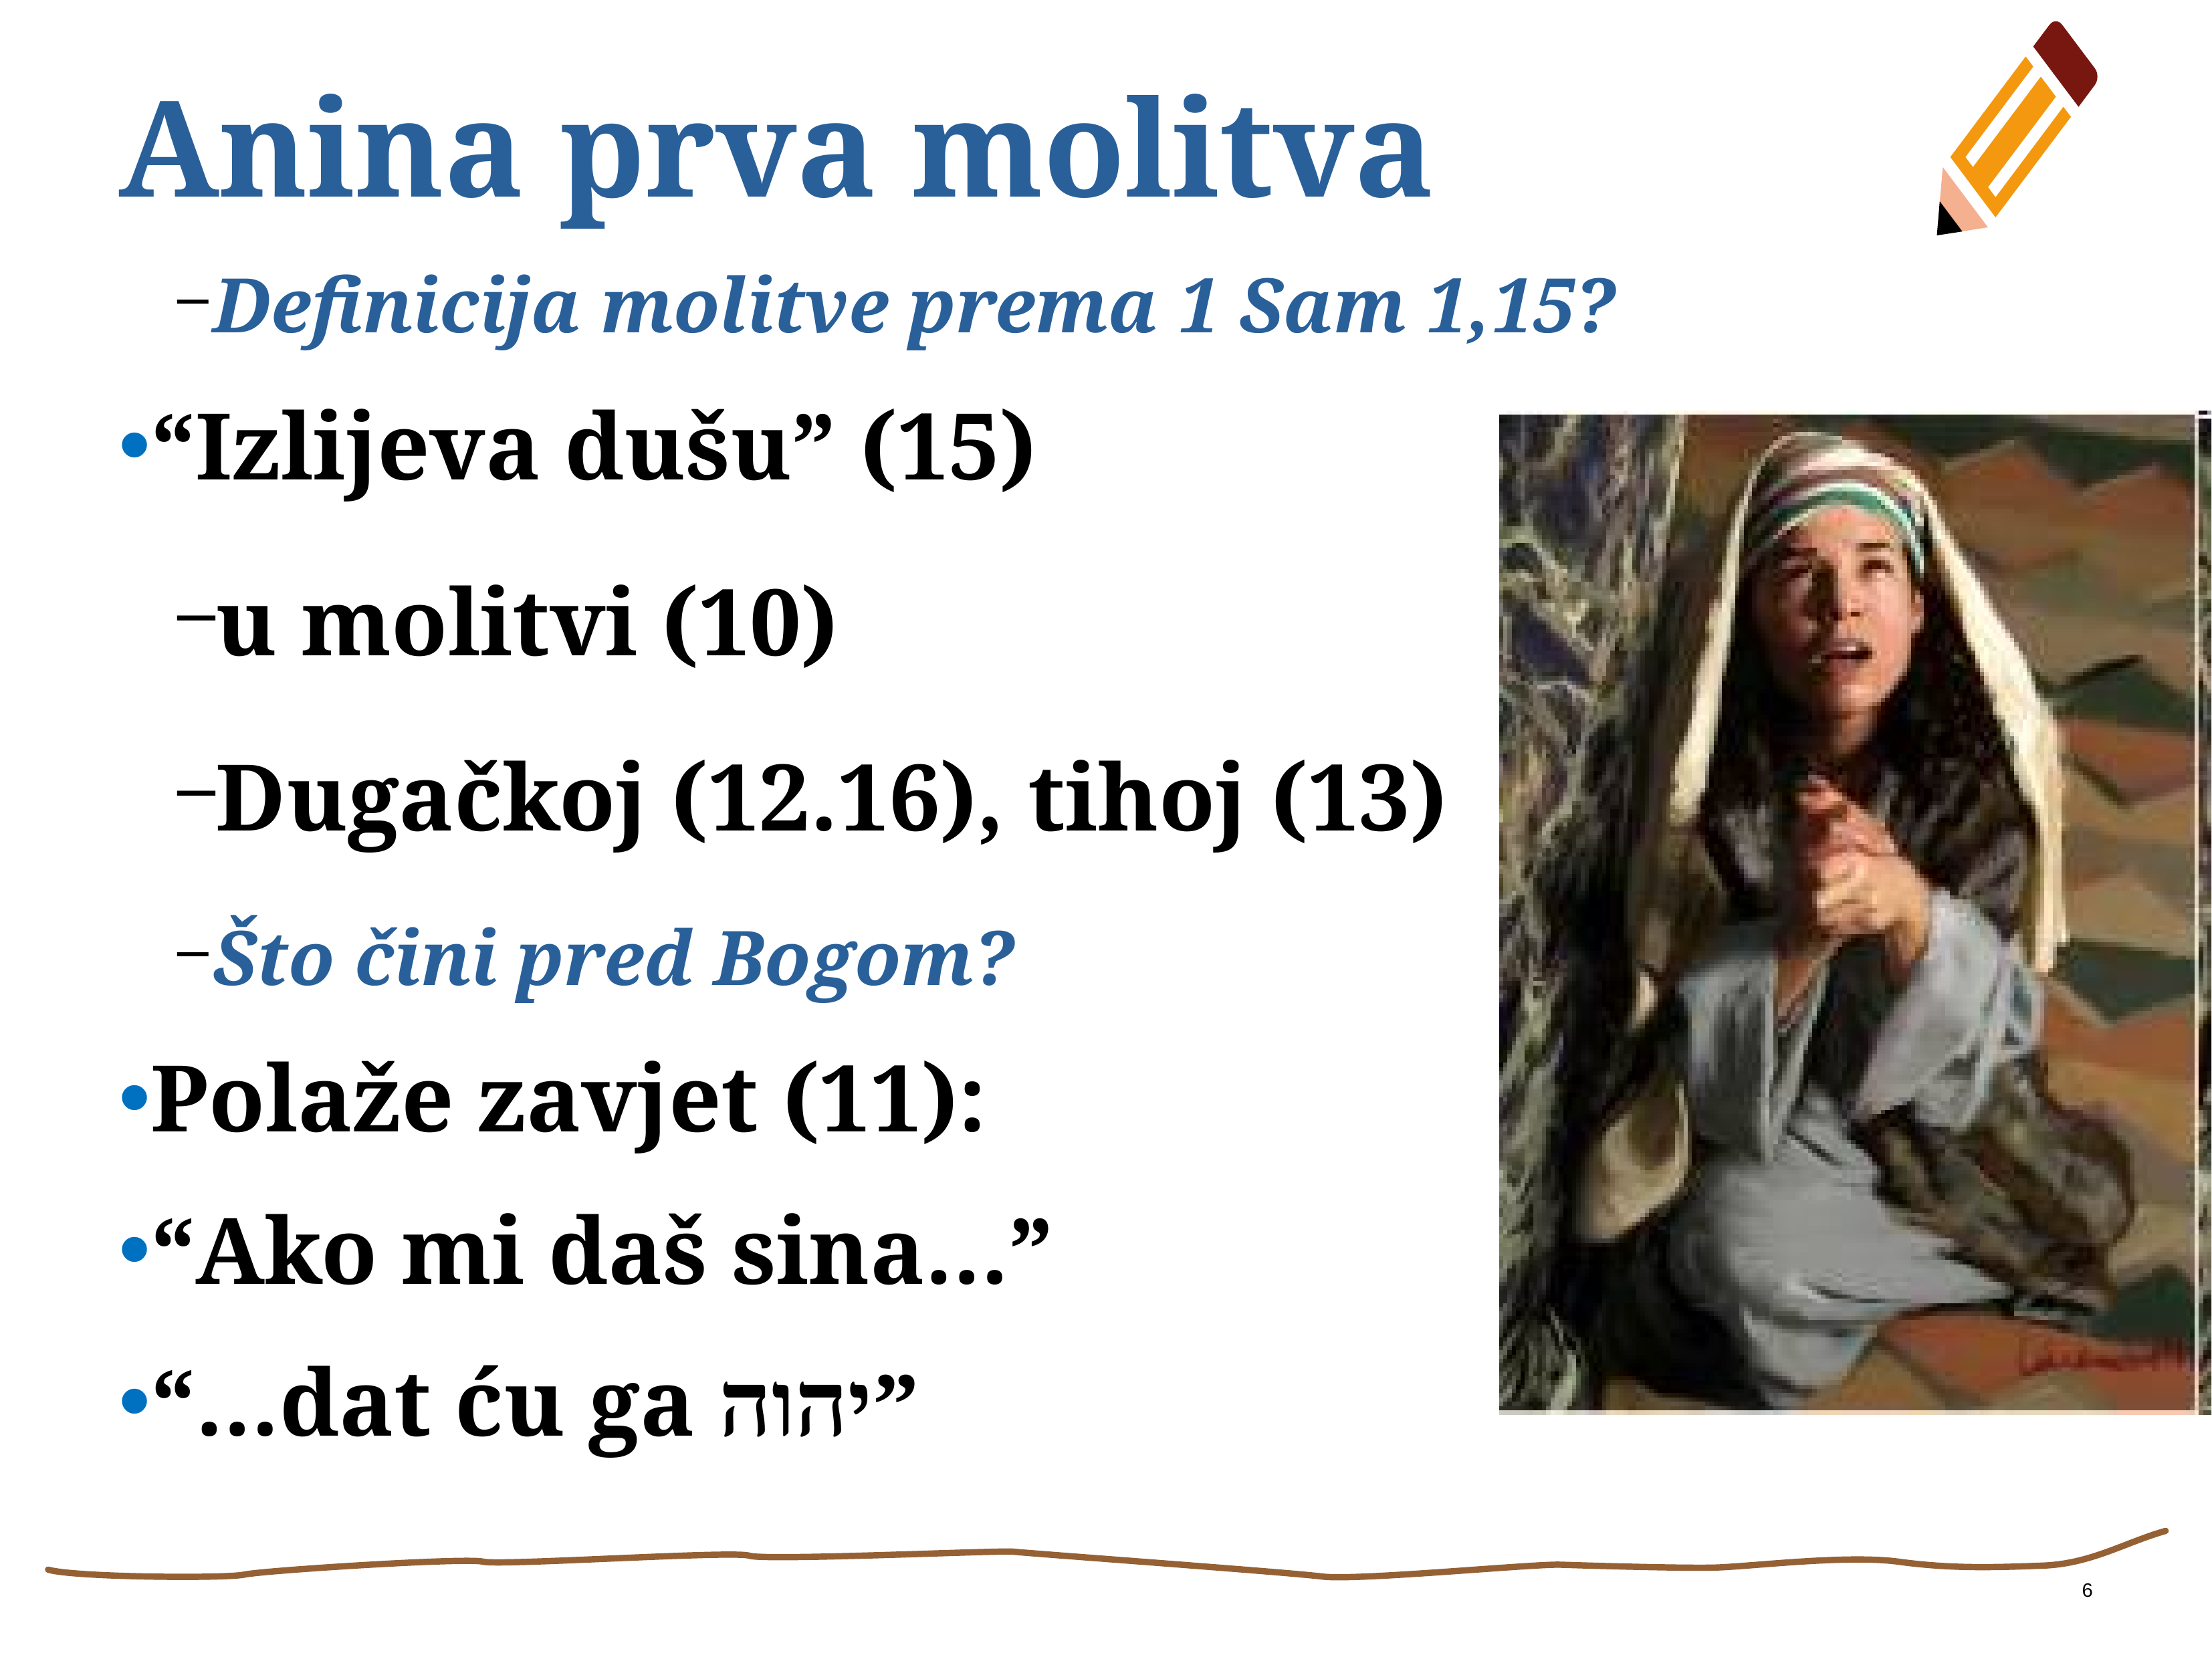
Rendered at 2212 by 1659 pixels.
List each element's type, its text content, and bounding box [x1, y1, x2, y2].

title Anina prva molitva [118, 5, 1995, 284]
list Definicija molitve prema 1 Sam 1,15? “Izlijeva dušu” (15) u molitvi (10) Dugačkoj (12.16), tihoj (13) Što čini pred Bogom? Polaže zavjet (11): “Ako mi daš sina…” “…dat ću ga יהוה” [118, 237, 1955, 1527]
picture [1499, 411, 2212, 1415]
